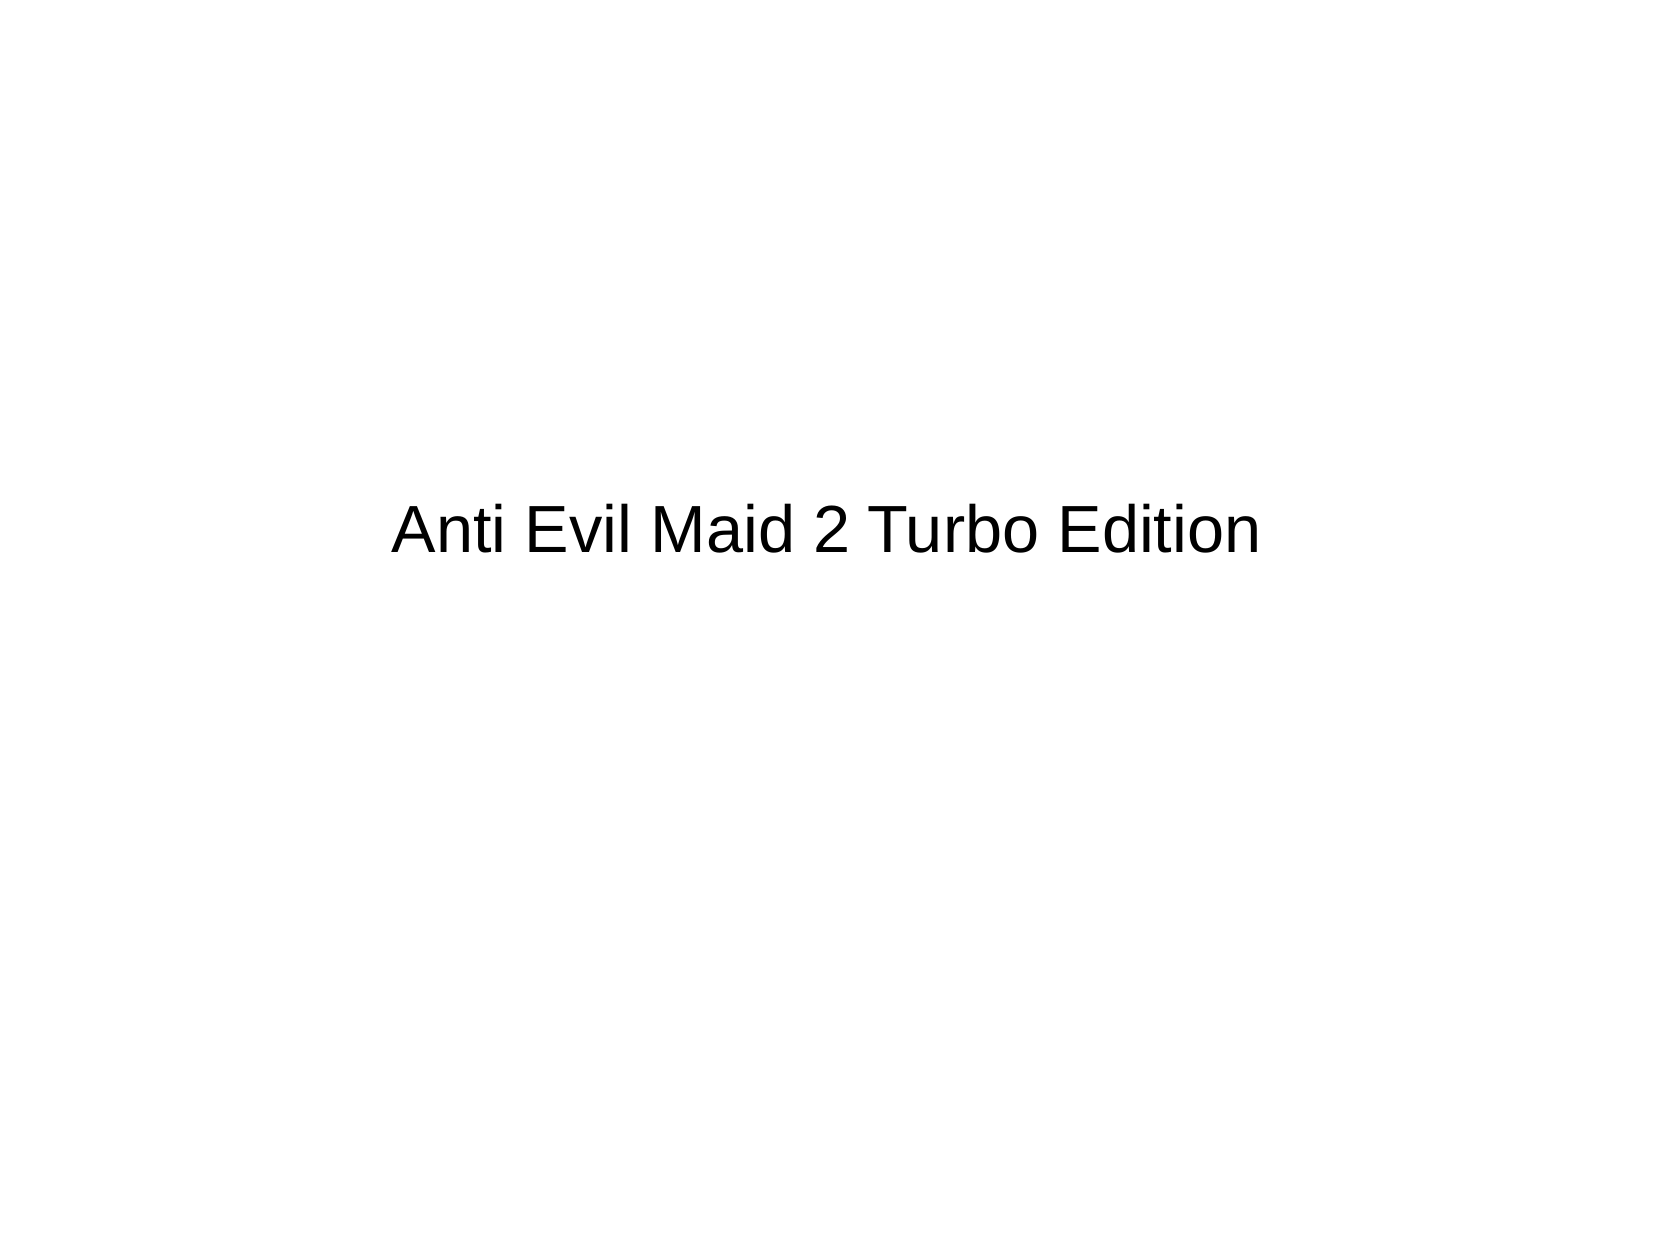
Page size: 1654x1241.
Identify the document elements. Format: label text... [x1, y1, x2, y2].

subtitle Anti Evil Maid 2 Turbo Edition [82, 49, 1571, 1010]
